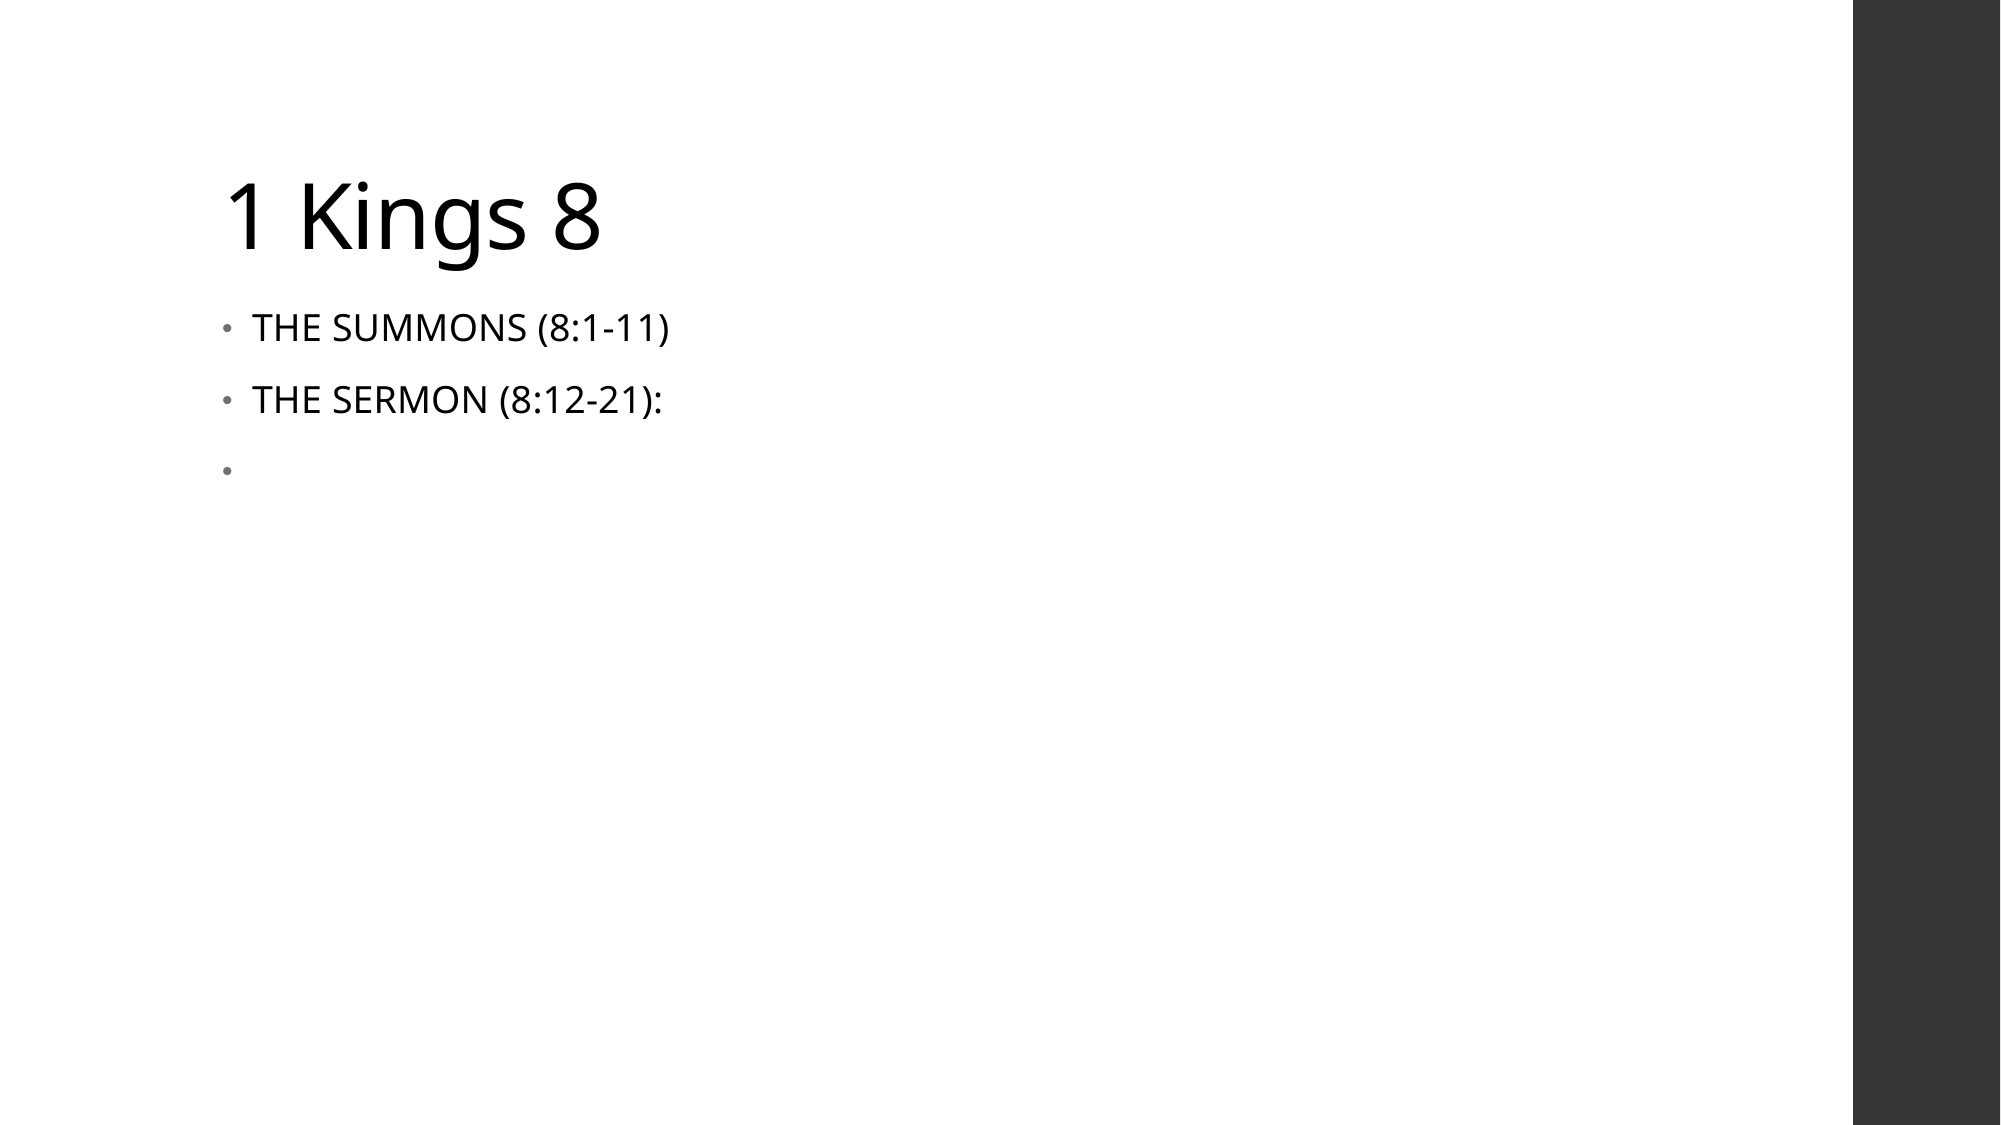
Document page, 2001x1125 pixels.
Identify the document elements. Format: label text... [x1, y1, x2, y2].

title 1 Kings 8 [206, 60, 1797, 278]
list THE SUMMONS (8:1-11) THE SERMON (8:12-21): [206, 299, 1617, 1014]
